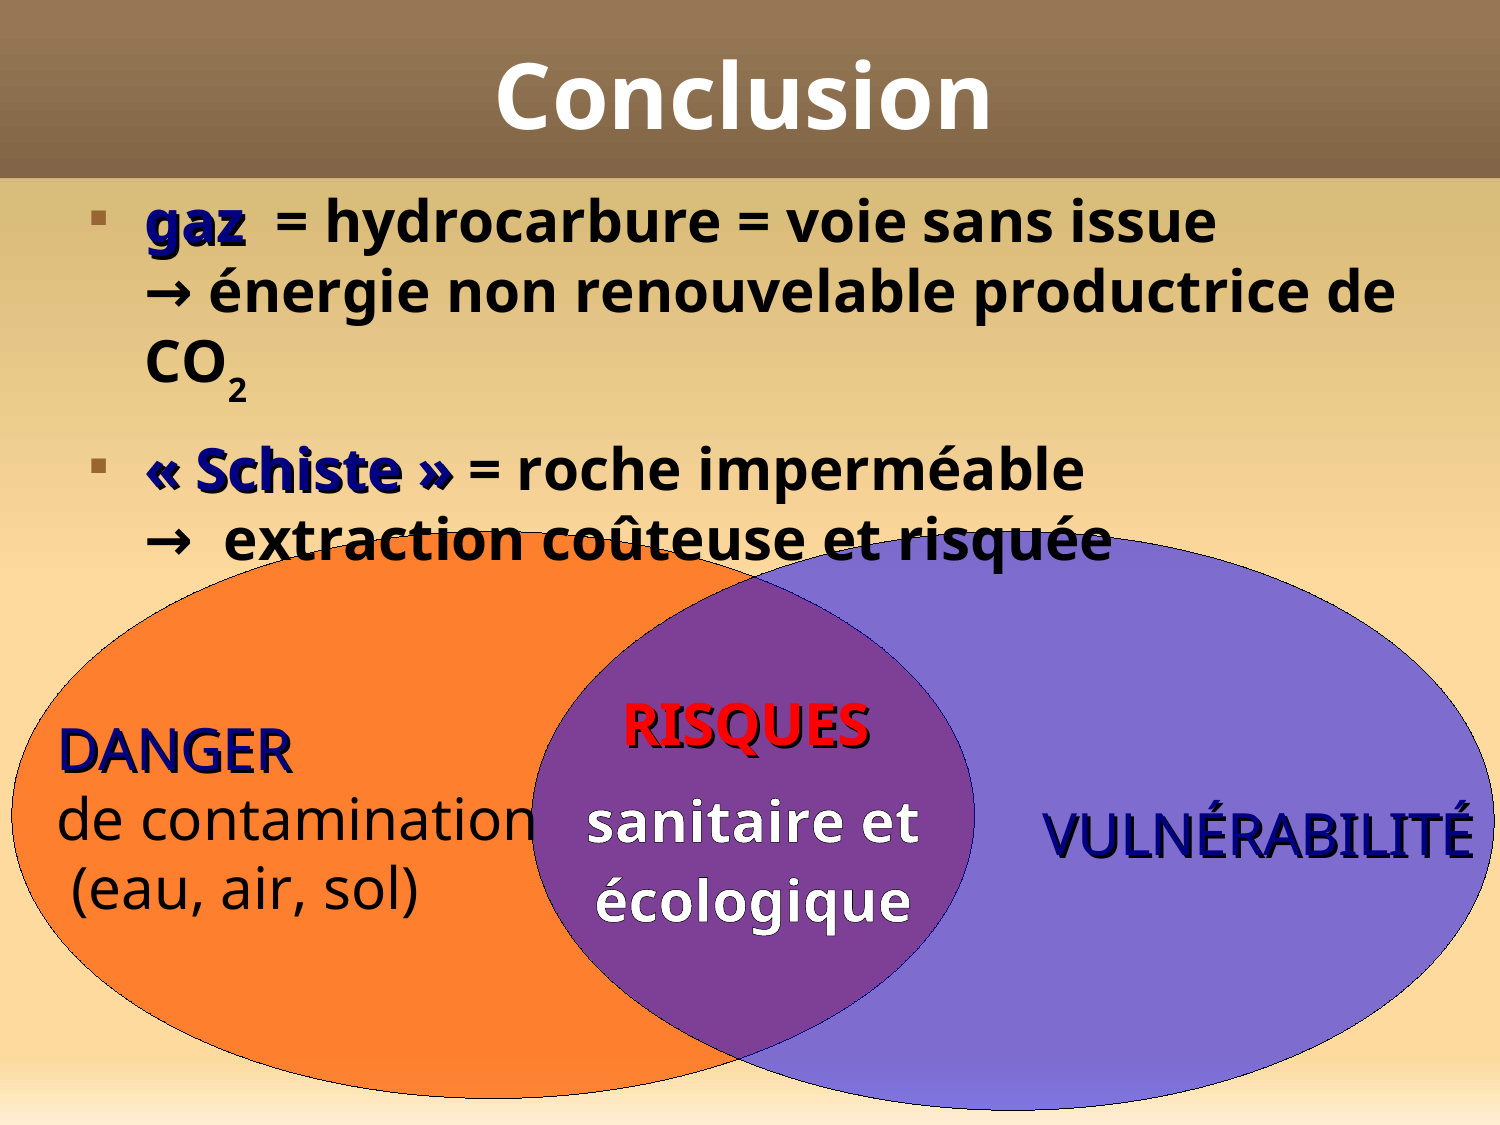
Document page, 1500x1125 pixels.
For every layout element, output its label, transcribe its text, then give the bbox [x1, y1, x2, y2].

picture [0, 0, 1500, 1125]
text_box RISQUES sanitaire et écologique [531, 683, 975, 1034]
text_box [620, 541, 632, 554]
text_box [11, 717, 41, 913]
text_box DANGER de contamination (eau, air, sol) [41, 704, 562, 930]
title Conclusion [69, 0, 1420, 177]
text_box [53, 875, 1486, 1111]
text_box [1091, 535, 1103, 540]
text_box [981, 535, 994, 554]
text_box gaz = hydrocarbure = voie sans issue → énergie non renouvelable productrice de CO2 « Schiste » = roche imperméable → extraction coûteuse et risquée [59, 177, 1450, 510]
text_box [582, 536, 596, 554]
text_box [50, 531, 1495, 864]
text_box [354, 545, 365, 554]
text_box [1057, 534, 1069, 540]
text_box VULNÉRABILITÉ [962, 790, 1489, 875]
text_box [462, 535, 476, 554]
text_box [1020, 531, 1032, 554]
